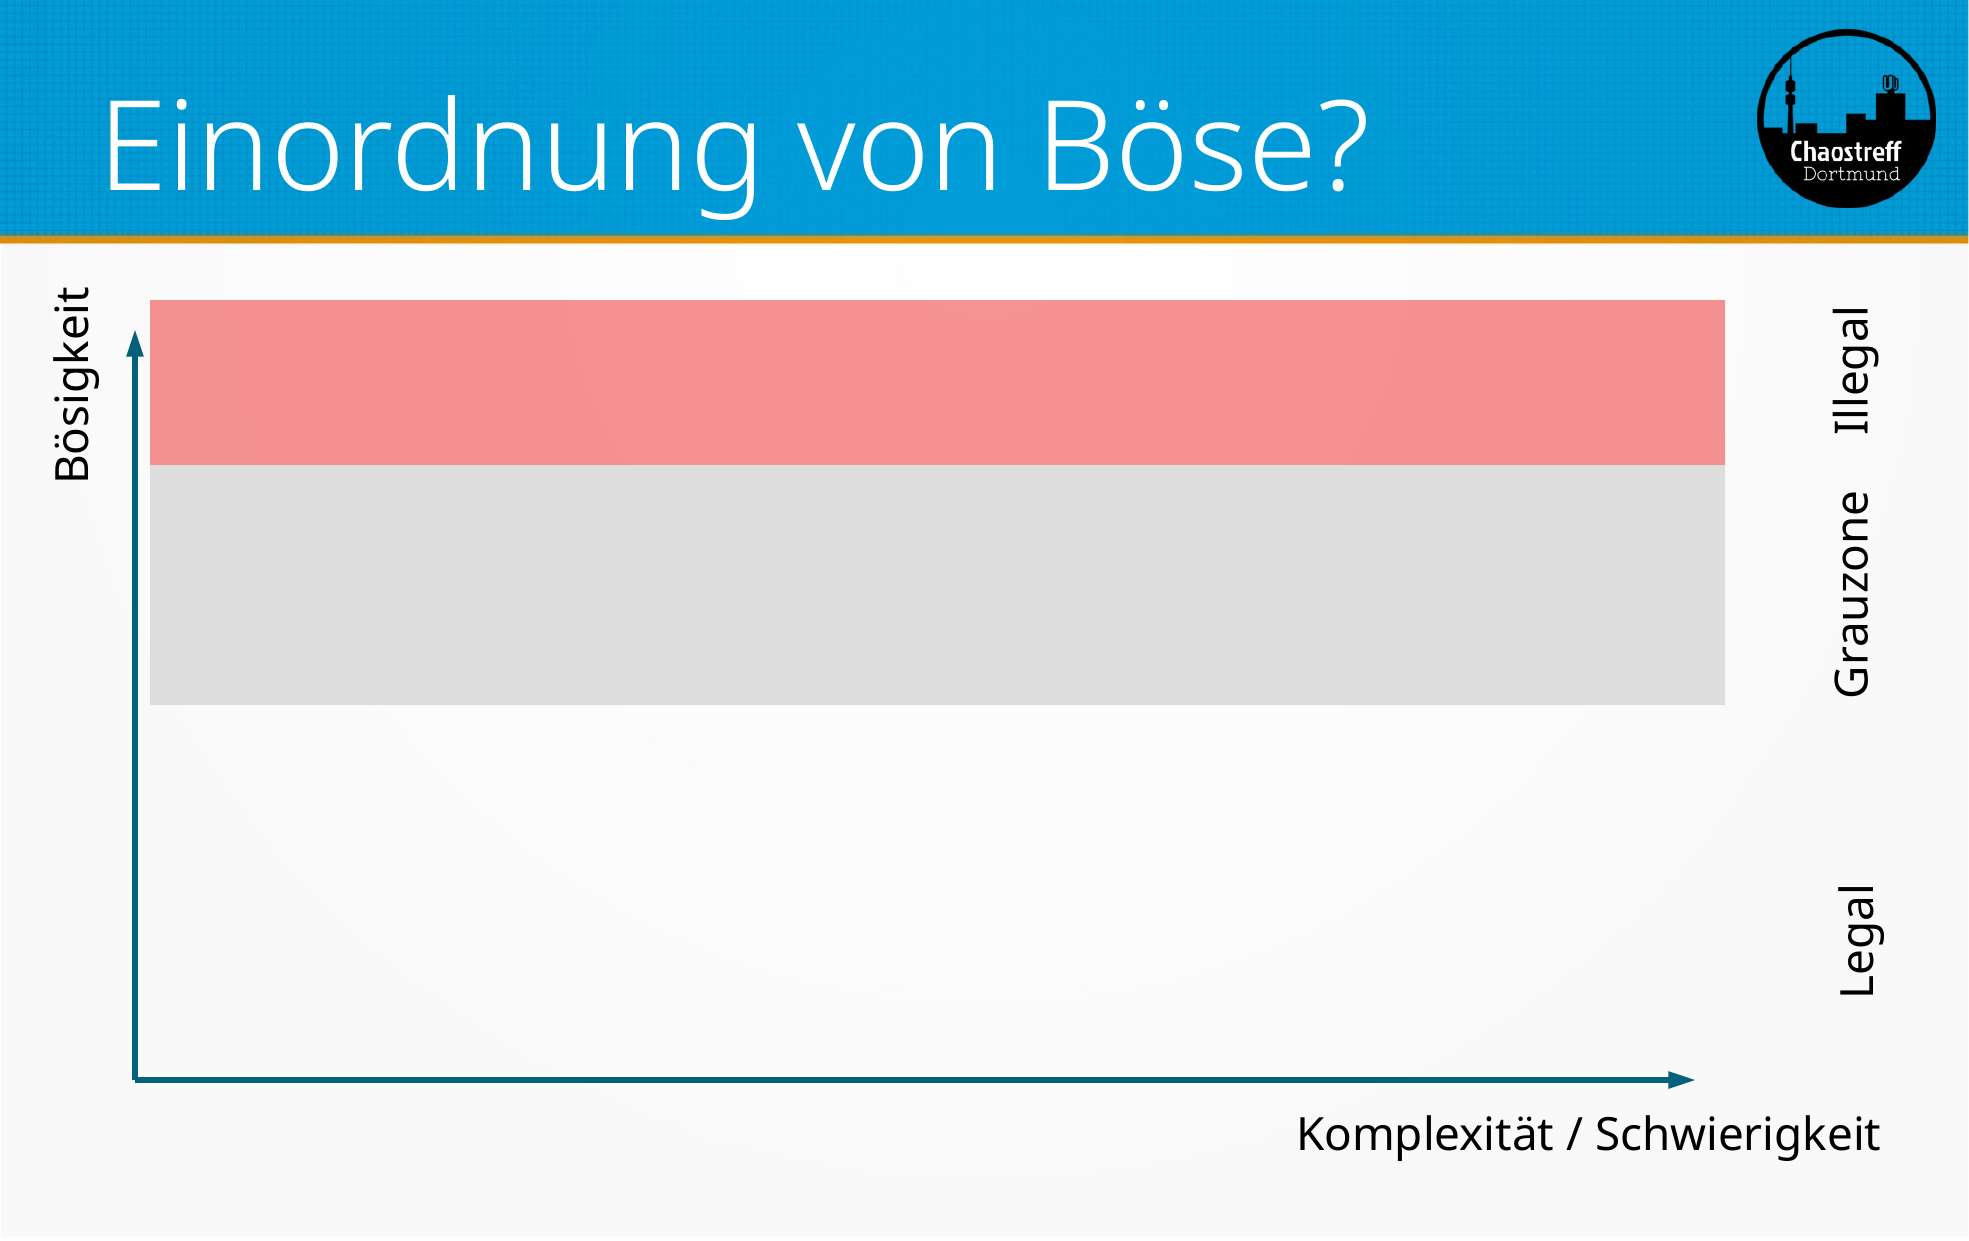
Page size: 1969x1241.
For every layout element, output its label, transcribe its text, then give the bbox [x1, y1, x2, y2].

picture [0, 233, 1969, 1241]
text_box Grauzone [1815, 472, 1885, 706]
title Einordnung von Böse? [98, 19, 1870, 227]
text_box Bösigkeit [35, 270, 106, 491]
picture [1870, 34, 1935, 204]
text_box Legal [1796, 831, 1915, 1006]
text_box Illegal [1815, 292, 1885, 442]
text_box [150, 300, 1726, 706]
text_box Komplexität / Schwierigkeit [1290, 1097, 1933, 1168]
